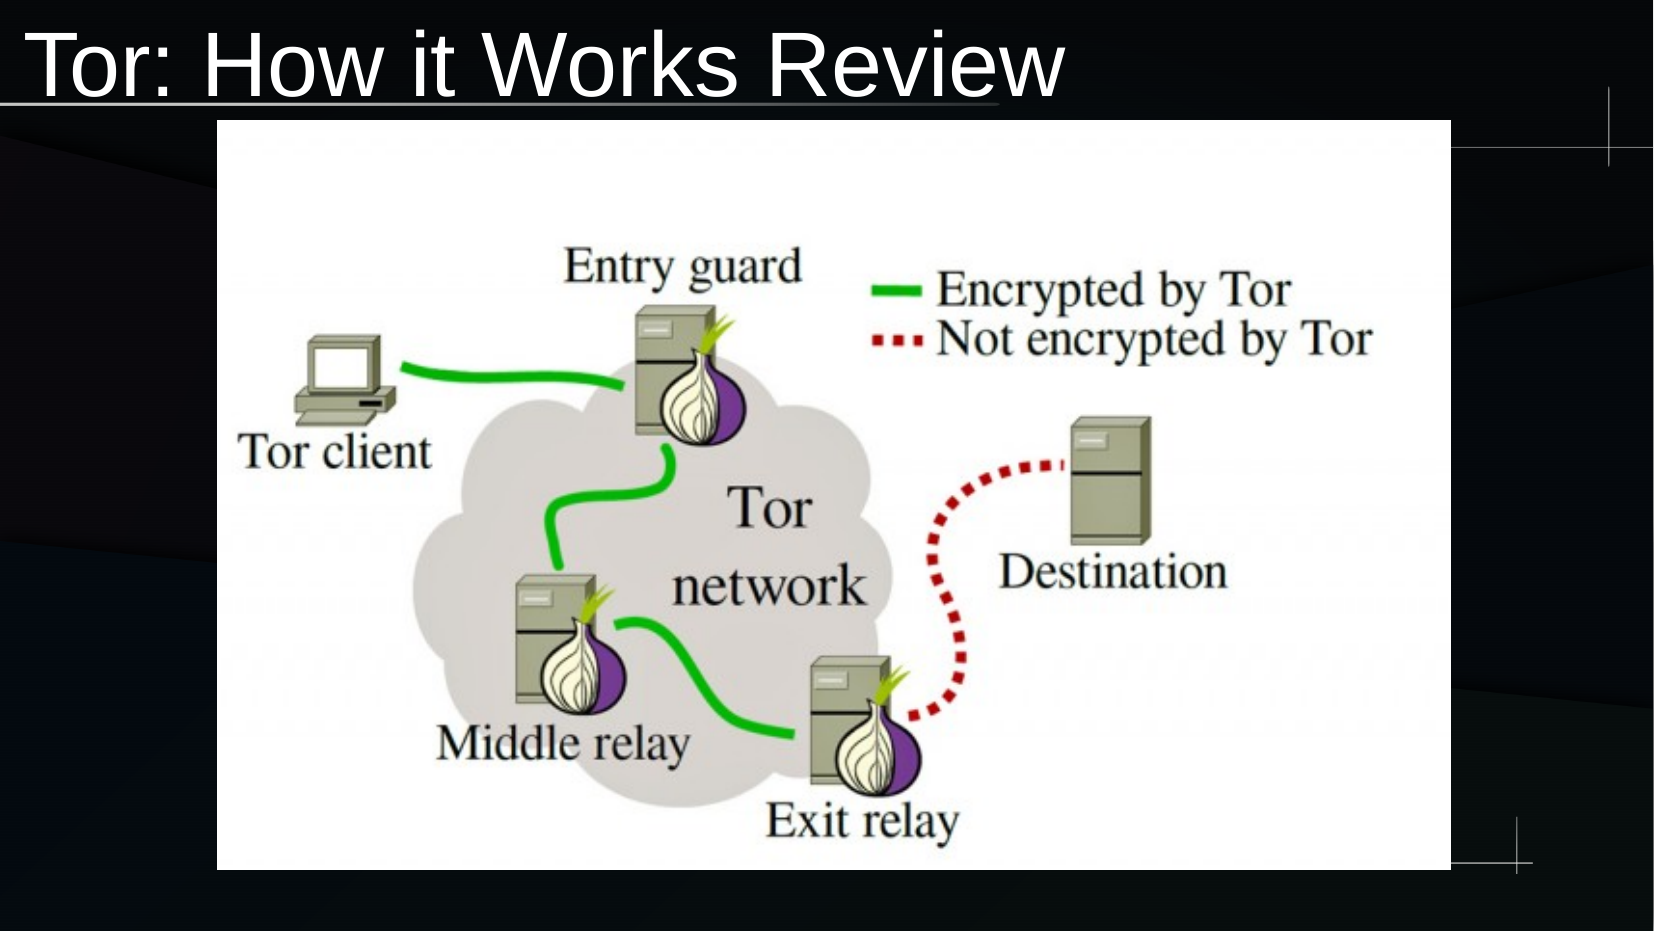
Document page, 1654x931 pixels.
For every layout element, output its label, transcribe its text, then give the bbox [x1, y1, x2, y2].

picture [0, 0, 1654, 931]
title Tor: How it Works Review [23, 11, 1589, 119]
